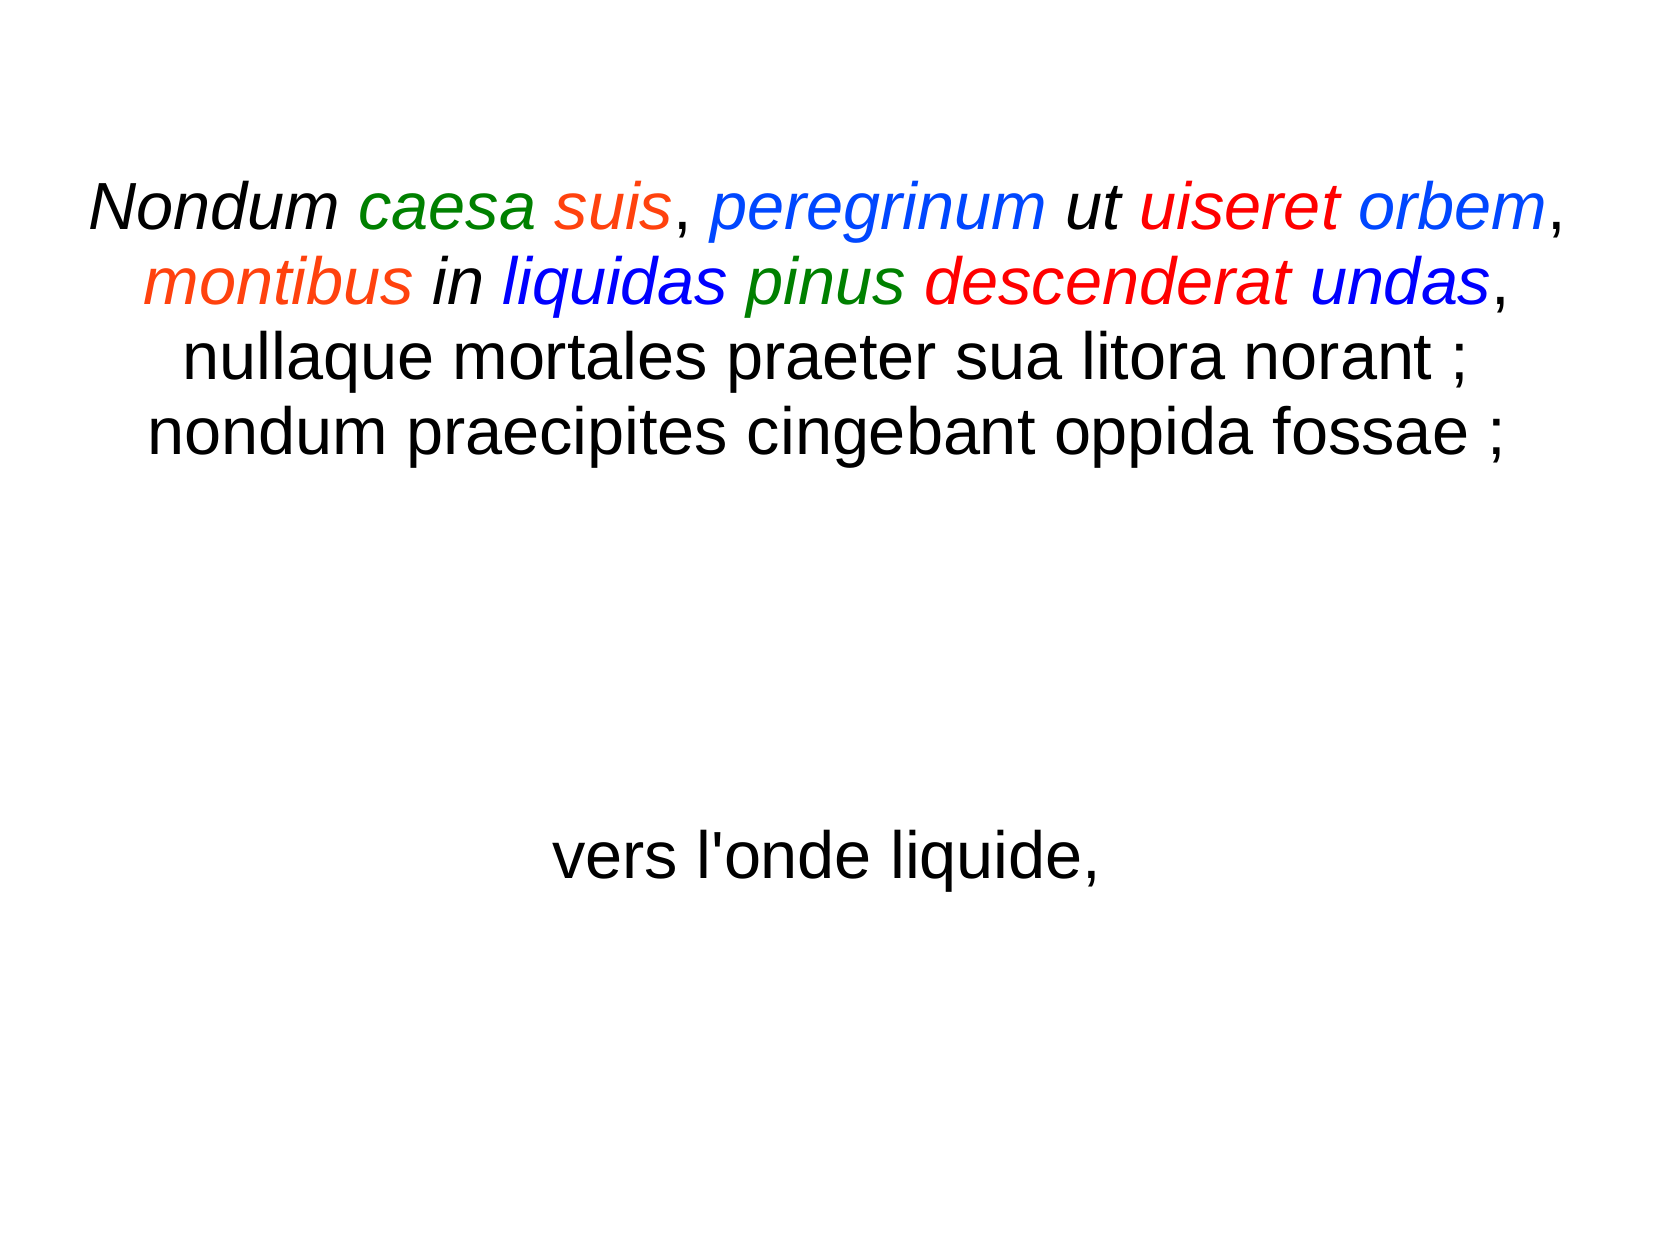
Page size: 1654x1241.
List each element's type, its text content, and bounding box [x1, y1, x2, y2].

subtitle vers l'onde liquide, [82, 602, 1571, 1109]
title Nondum caesa suis, peregrinum ut uiseret orbem, montibus in liquidas pinus descenderat undas, nullaque mortales praeter sua litora norant ; nondum praecipites cingebant oppida fossae ; [47, 35, 1607, 603]
